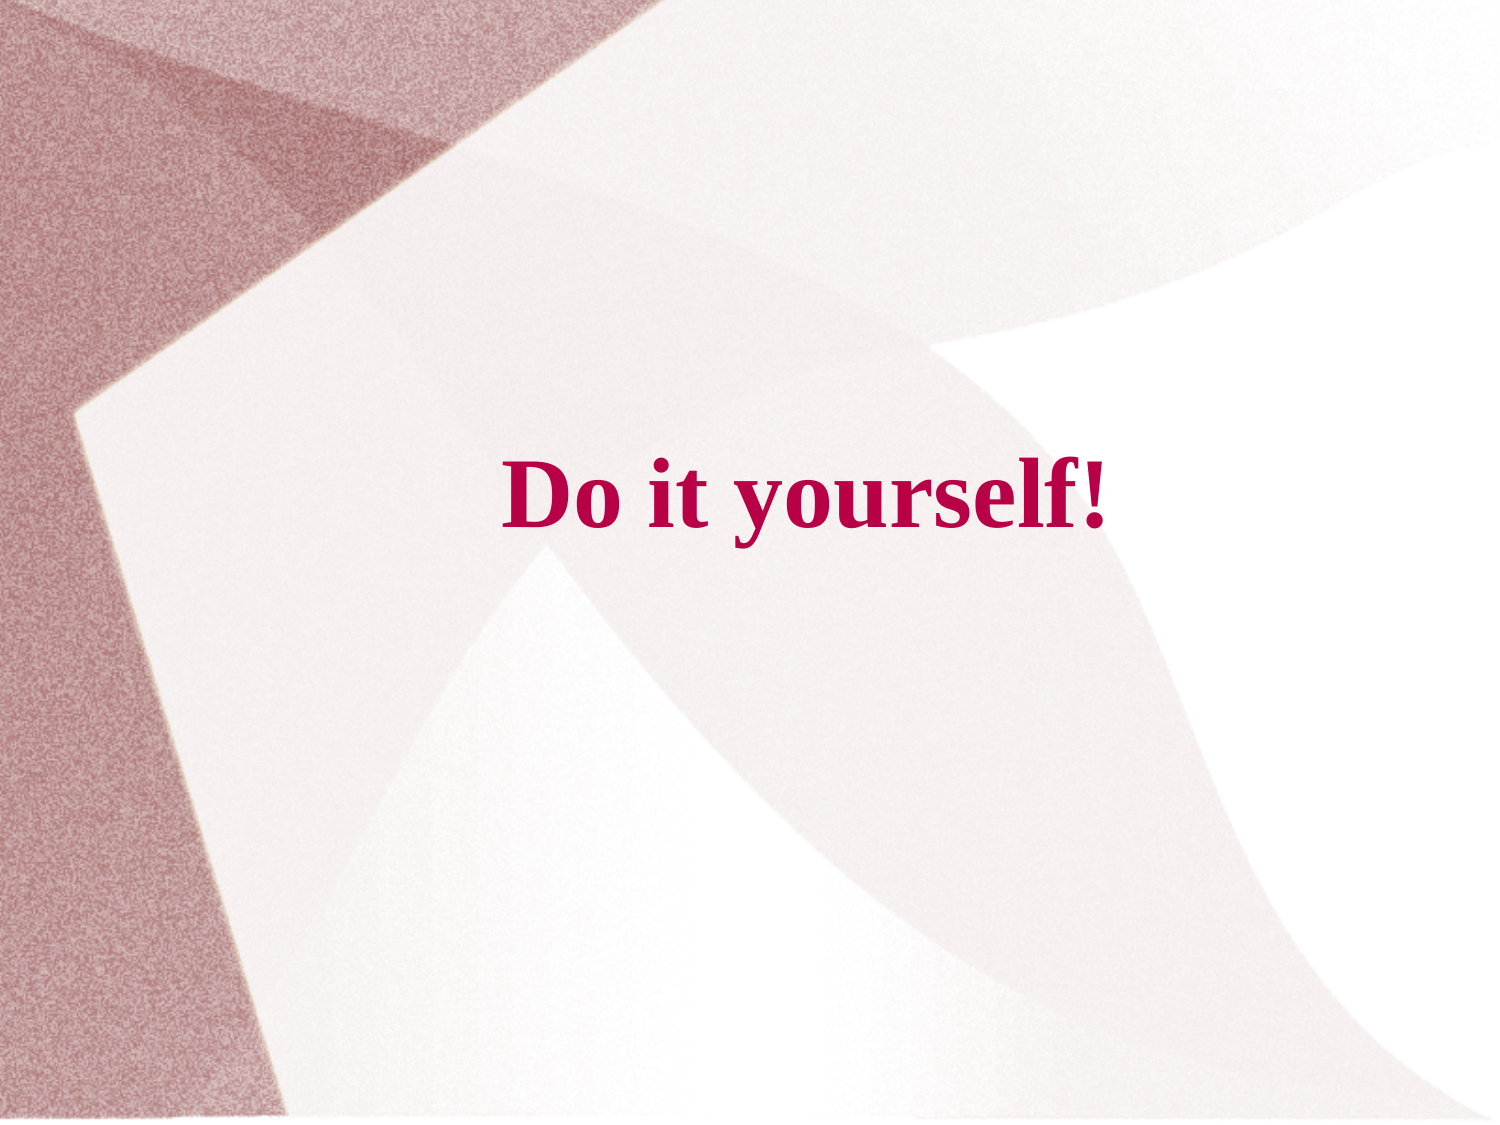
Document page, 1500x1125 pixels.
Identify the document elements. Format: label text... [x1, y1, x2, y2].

text_box Do it yourself! [486, 430, 1128, 557]
picture [0, 0, 1500, 1125]
